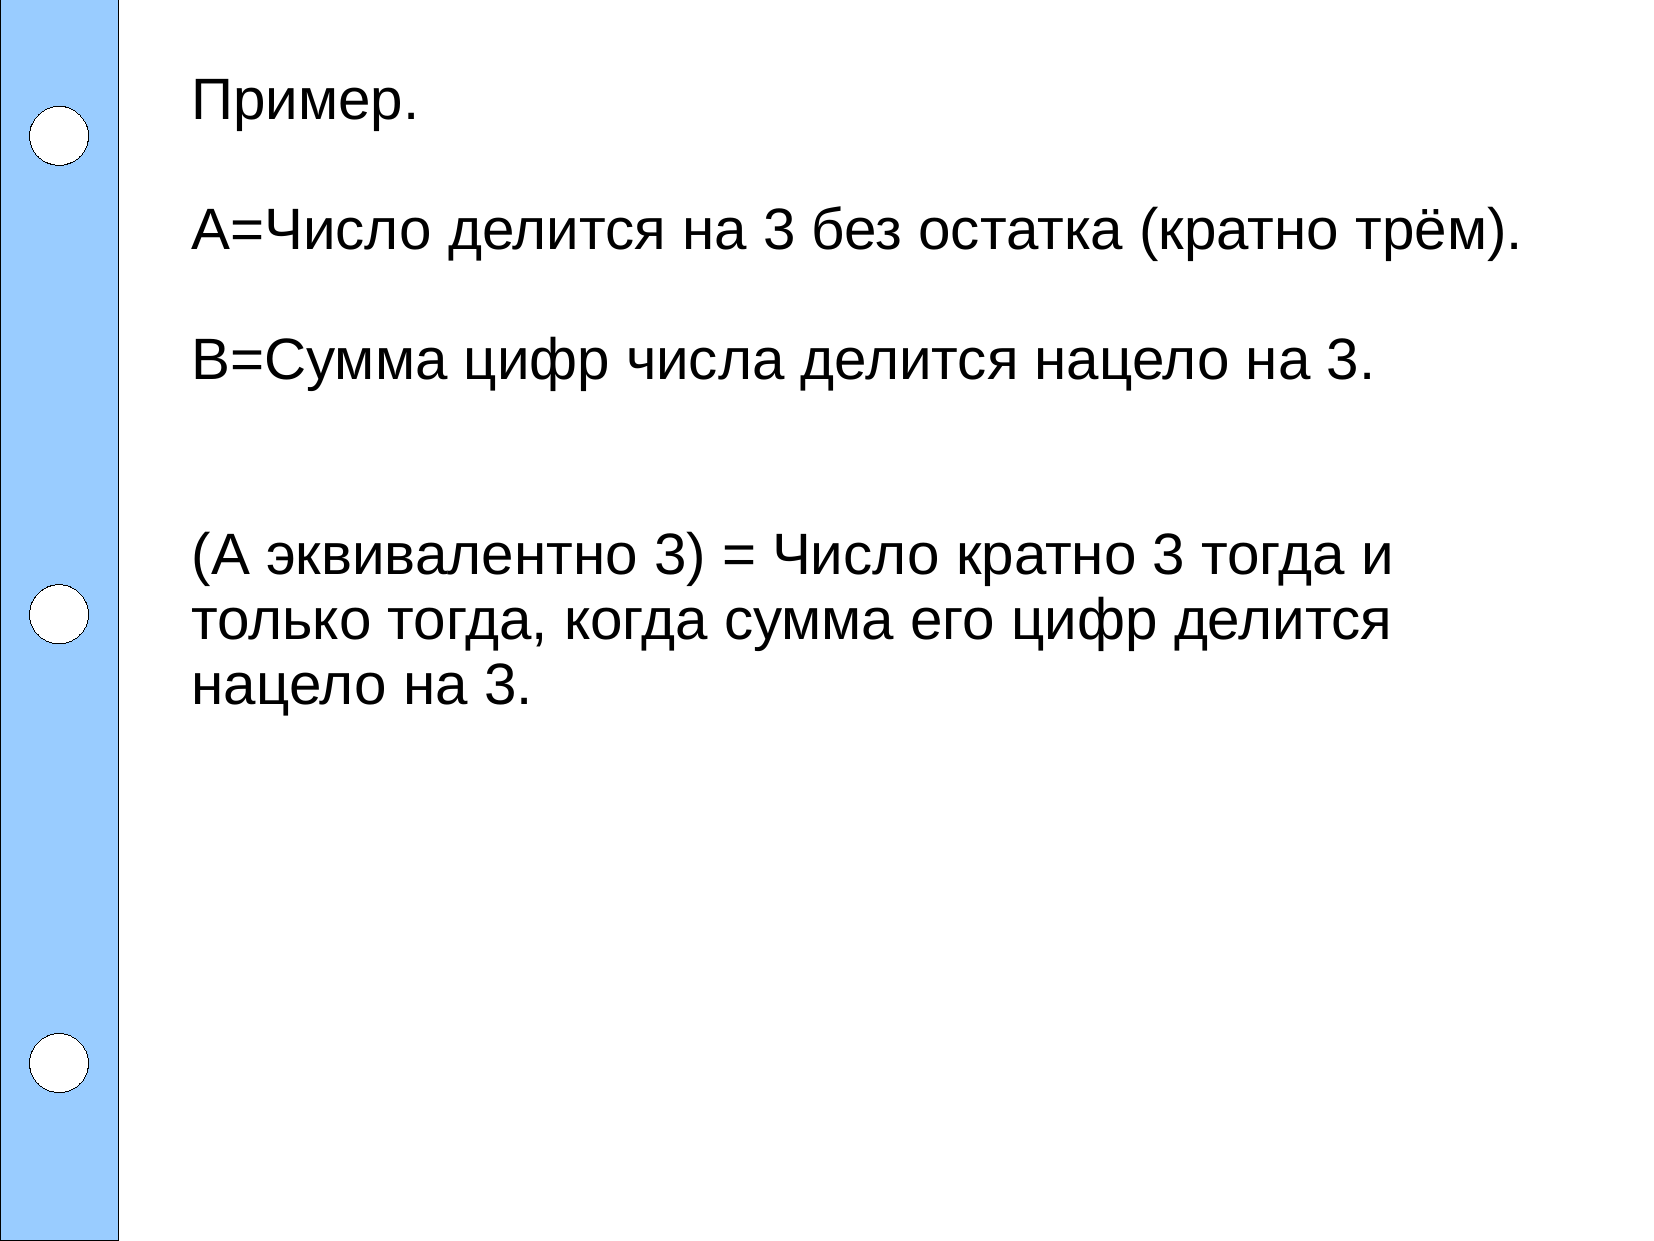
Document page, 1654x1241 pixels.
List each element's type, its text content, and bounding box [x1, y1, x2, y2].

text_box [0, 0, 119, 1241]
text_box Пример. А=Число делится на 3 без остатка (кратно трём). В=Сумма цифр числа делится нацело на 3. (А эквивалентно 3) = Число кратно 3 тогда и только тогда, когда сумма его цифр делится нацело на 3. [177, 59, 1565, 722]
